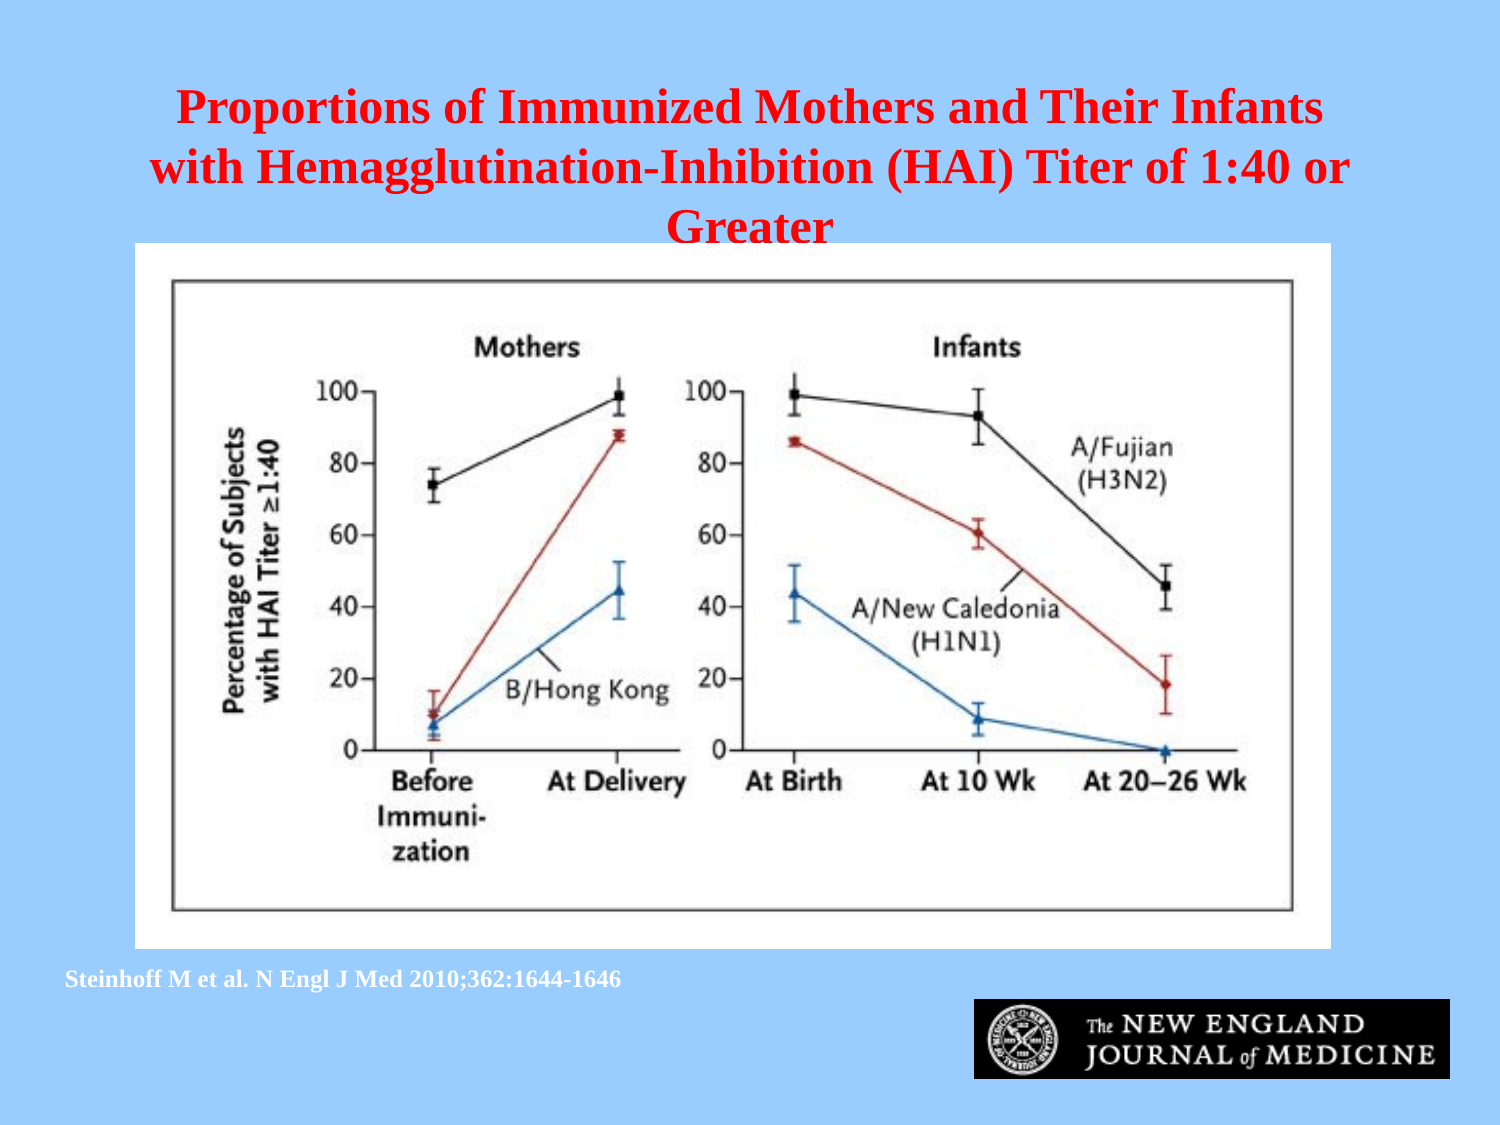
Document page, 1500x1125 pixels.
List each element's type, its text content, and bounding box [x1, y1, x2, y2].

picture [974, 999, 1450, 1079]
title Proportions of Immunized Mothers and Their Infants with Hemagglutination-Inhibition (HAI) Titer of 1:40 or Greater [112, 66, 1388, 254]
picture [135, 243, 1331, 949]
text_box Steinhoff M et al. N Engl J Med 2010;362:1644-1646 [64, 964, 1261, 994]
